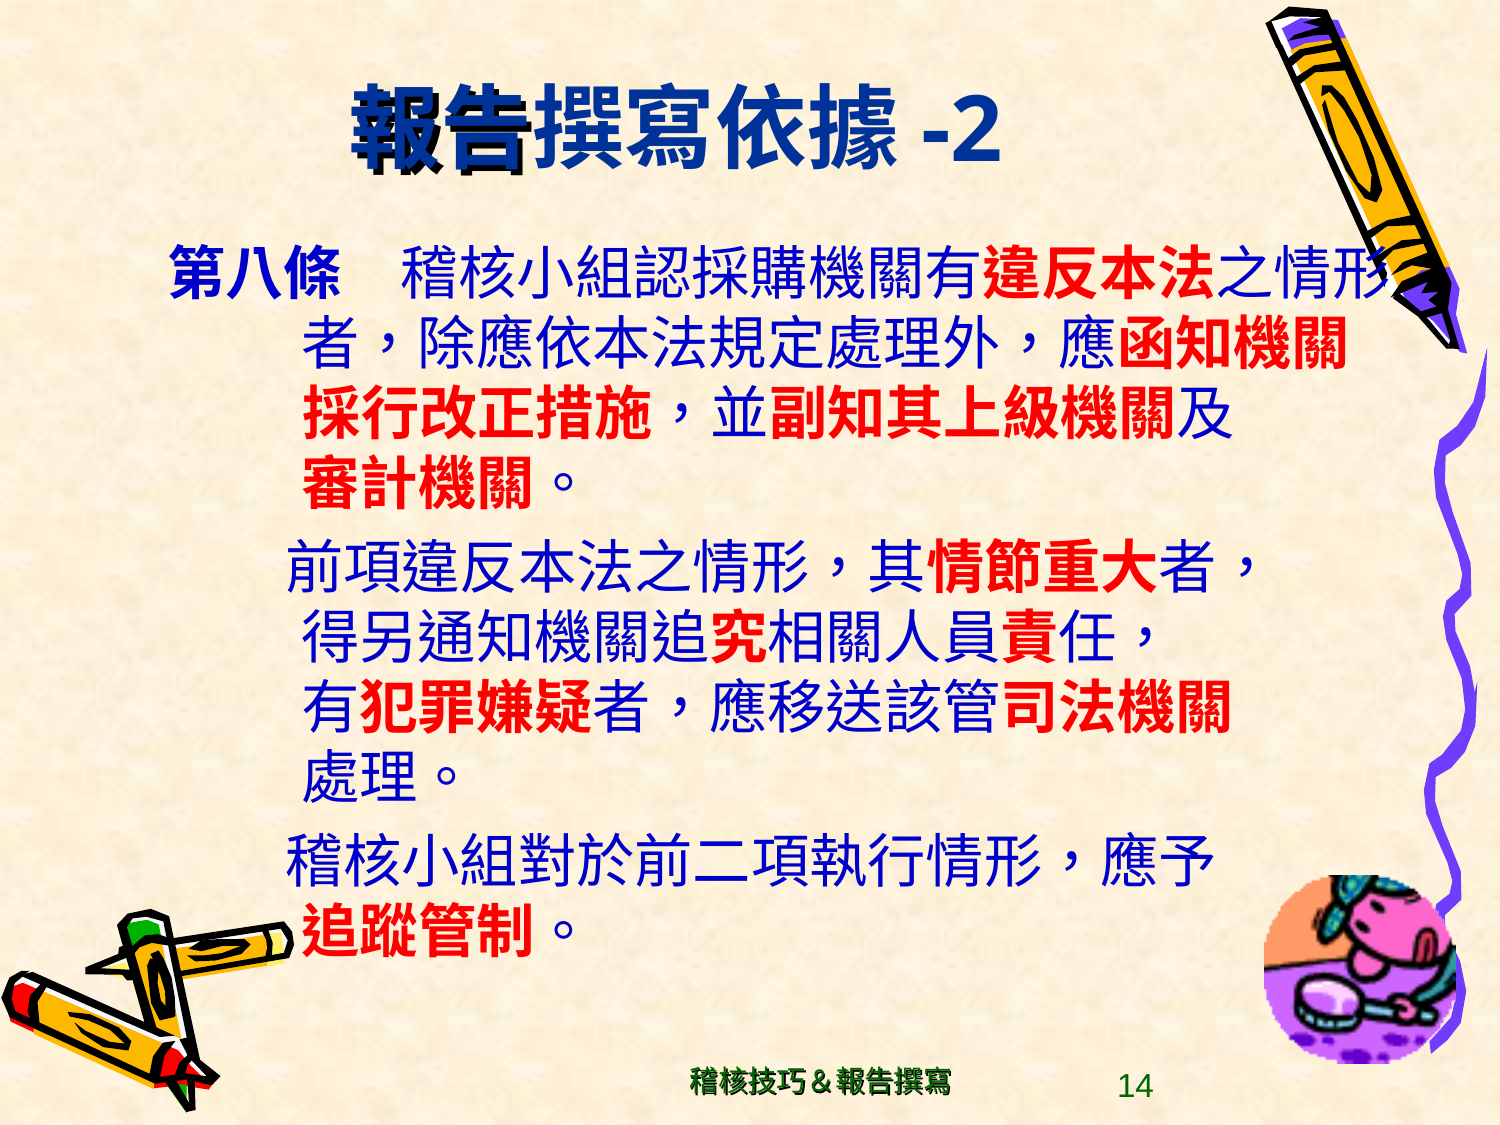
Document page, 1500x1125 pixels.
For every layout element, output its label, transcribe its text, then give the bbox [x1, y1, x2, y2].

list 第八條 稽核小組認採購機關有違反本法之情形 者，除應依本法規定處理外，應函知機關 採行改正措施，並副知其上級機關及 審計機關。 前項違反本法之情形，其情節重大者， 得另通知機關追究相關人員責任， 有犯罪嫌疑者，應移送該管司法機關 處理。 稽核小組對於前二項執行情形，應予 追蹤管制。 [96, 229, 1442, 1012]
text_box 稽核技巧＆報告撰寫 [583, 1055, 1059, 1100]
title 報告撰寫依據-2 [112, 24, 1240, 188]
text_box [1102, 1056, 1415, 1101]
picture [1264, 876, 1456, 1064]
